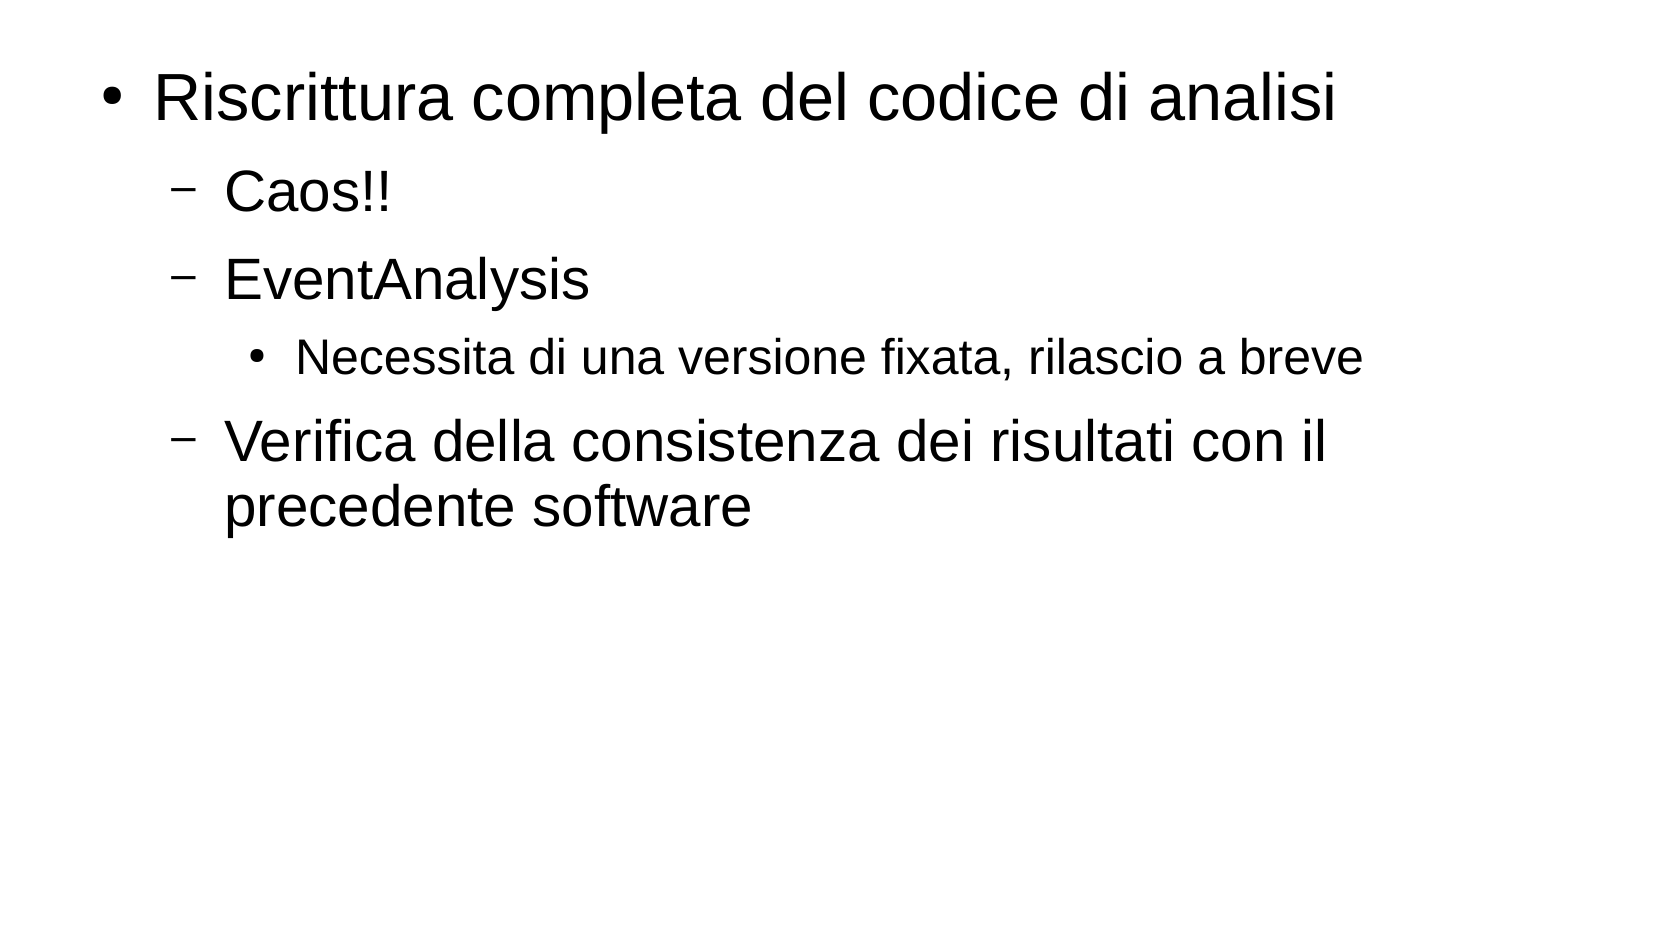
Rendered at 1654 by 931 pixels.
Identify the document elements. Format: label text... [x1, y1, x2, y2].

list Riscrittura completa del codice di analisi Caos!! EventAnalysis Necessita di una versione fixata, rilascio a breve Verifica della consistenza dei risultati con il precedente software [82, 60, 1571, 826]
